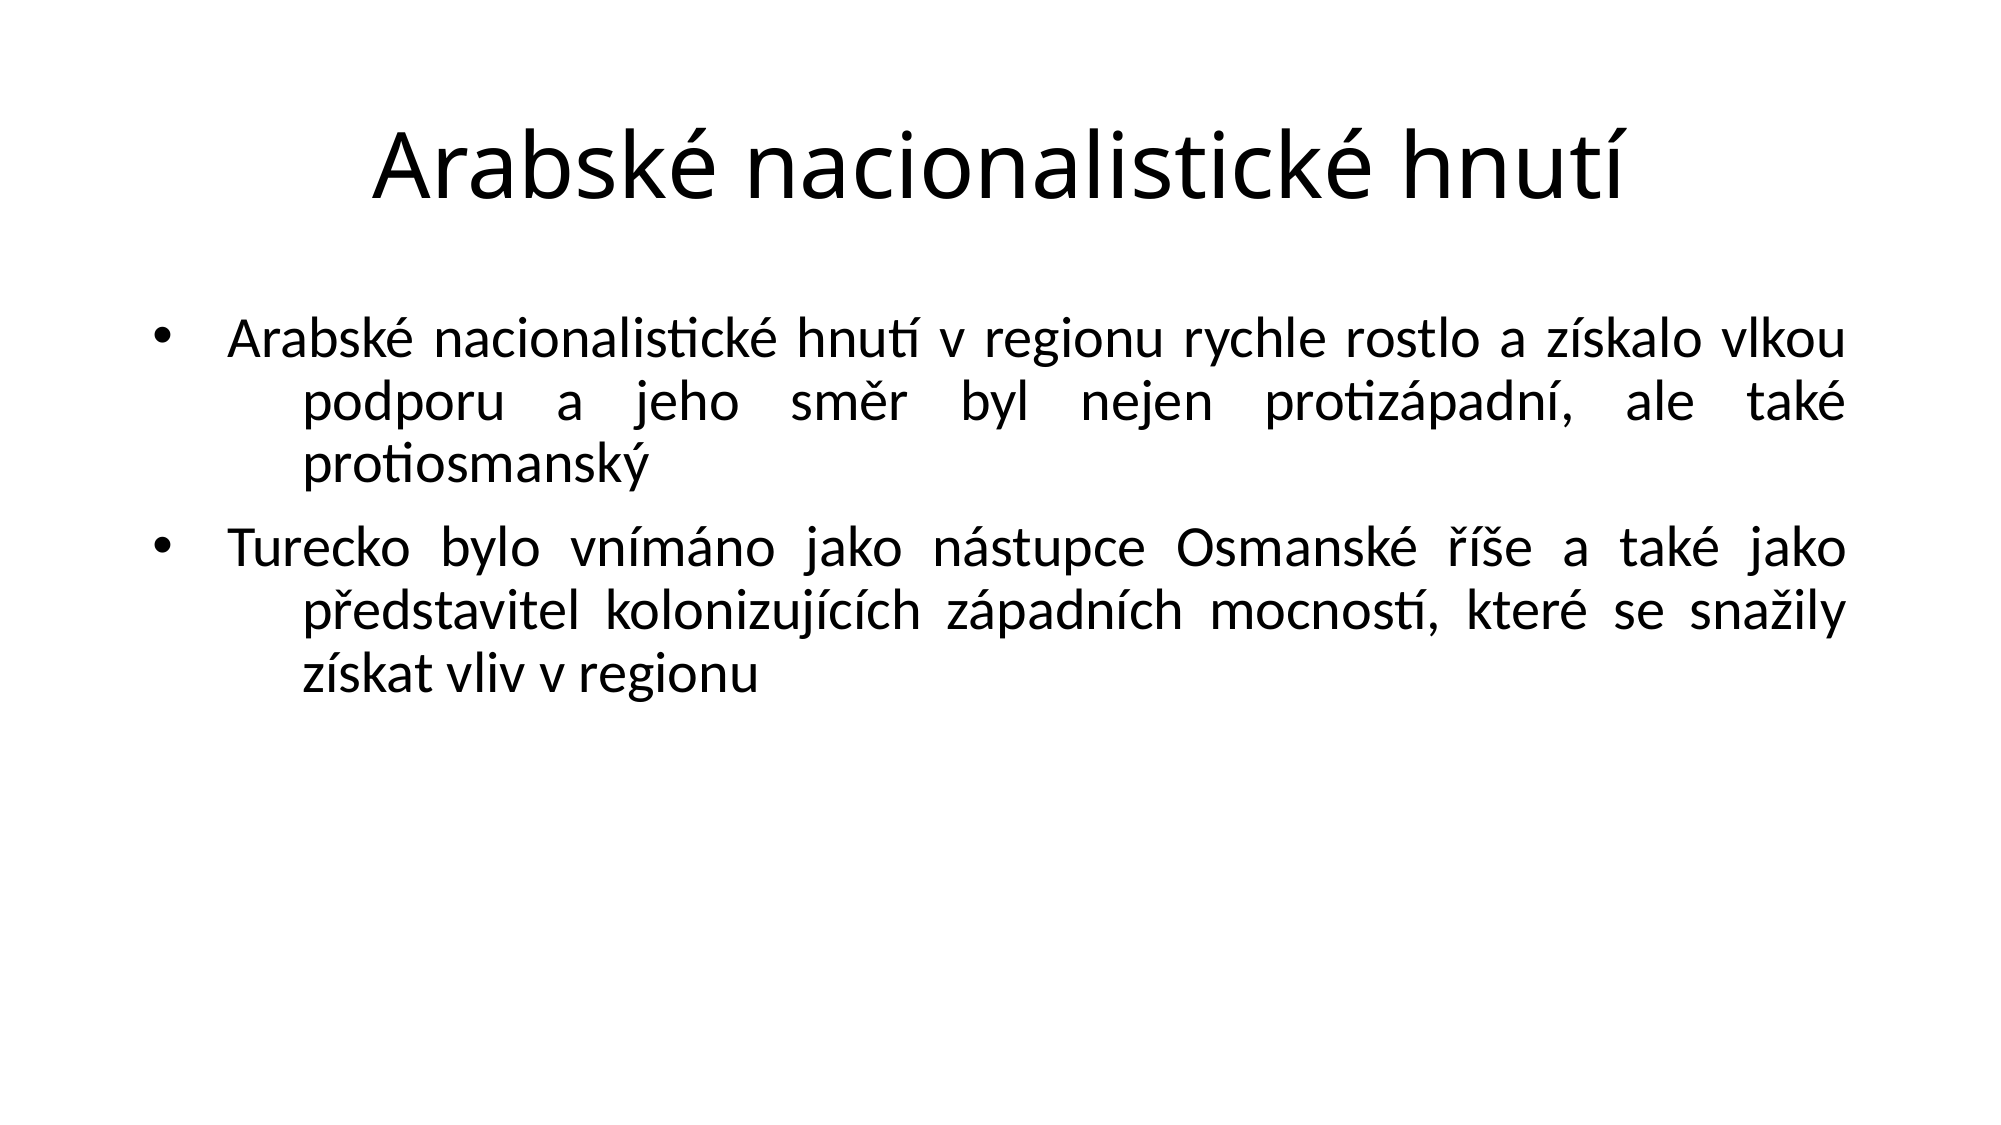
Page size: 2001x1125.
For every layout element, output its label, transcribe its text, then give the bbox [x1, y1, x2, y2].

title Arabské nacionalistické hnutí [137, 59, 1863, 278]
list Arabské nacionalistické hnutí v regionu rychle rostlo a získalo vlkou podporu a jeho směr byl nejen protizápadní, ale také protiosmanský Turecko bylo vnímáno jako nástupce Osmanské říše a také jako představitel kolonizujících západních mocností, které se snažily získat vliv v regionu [137, 299, 1863, 1014]
